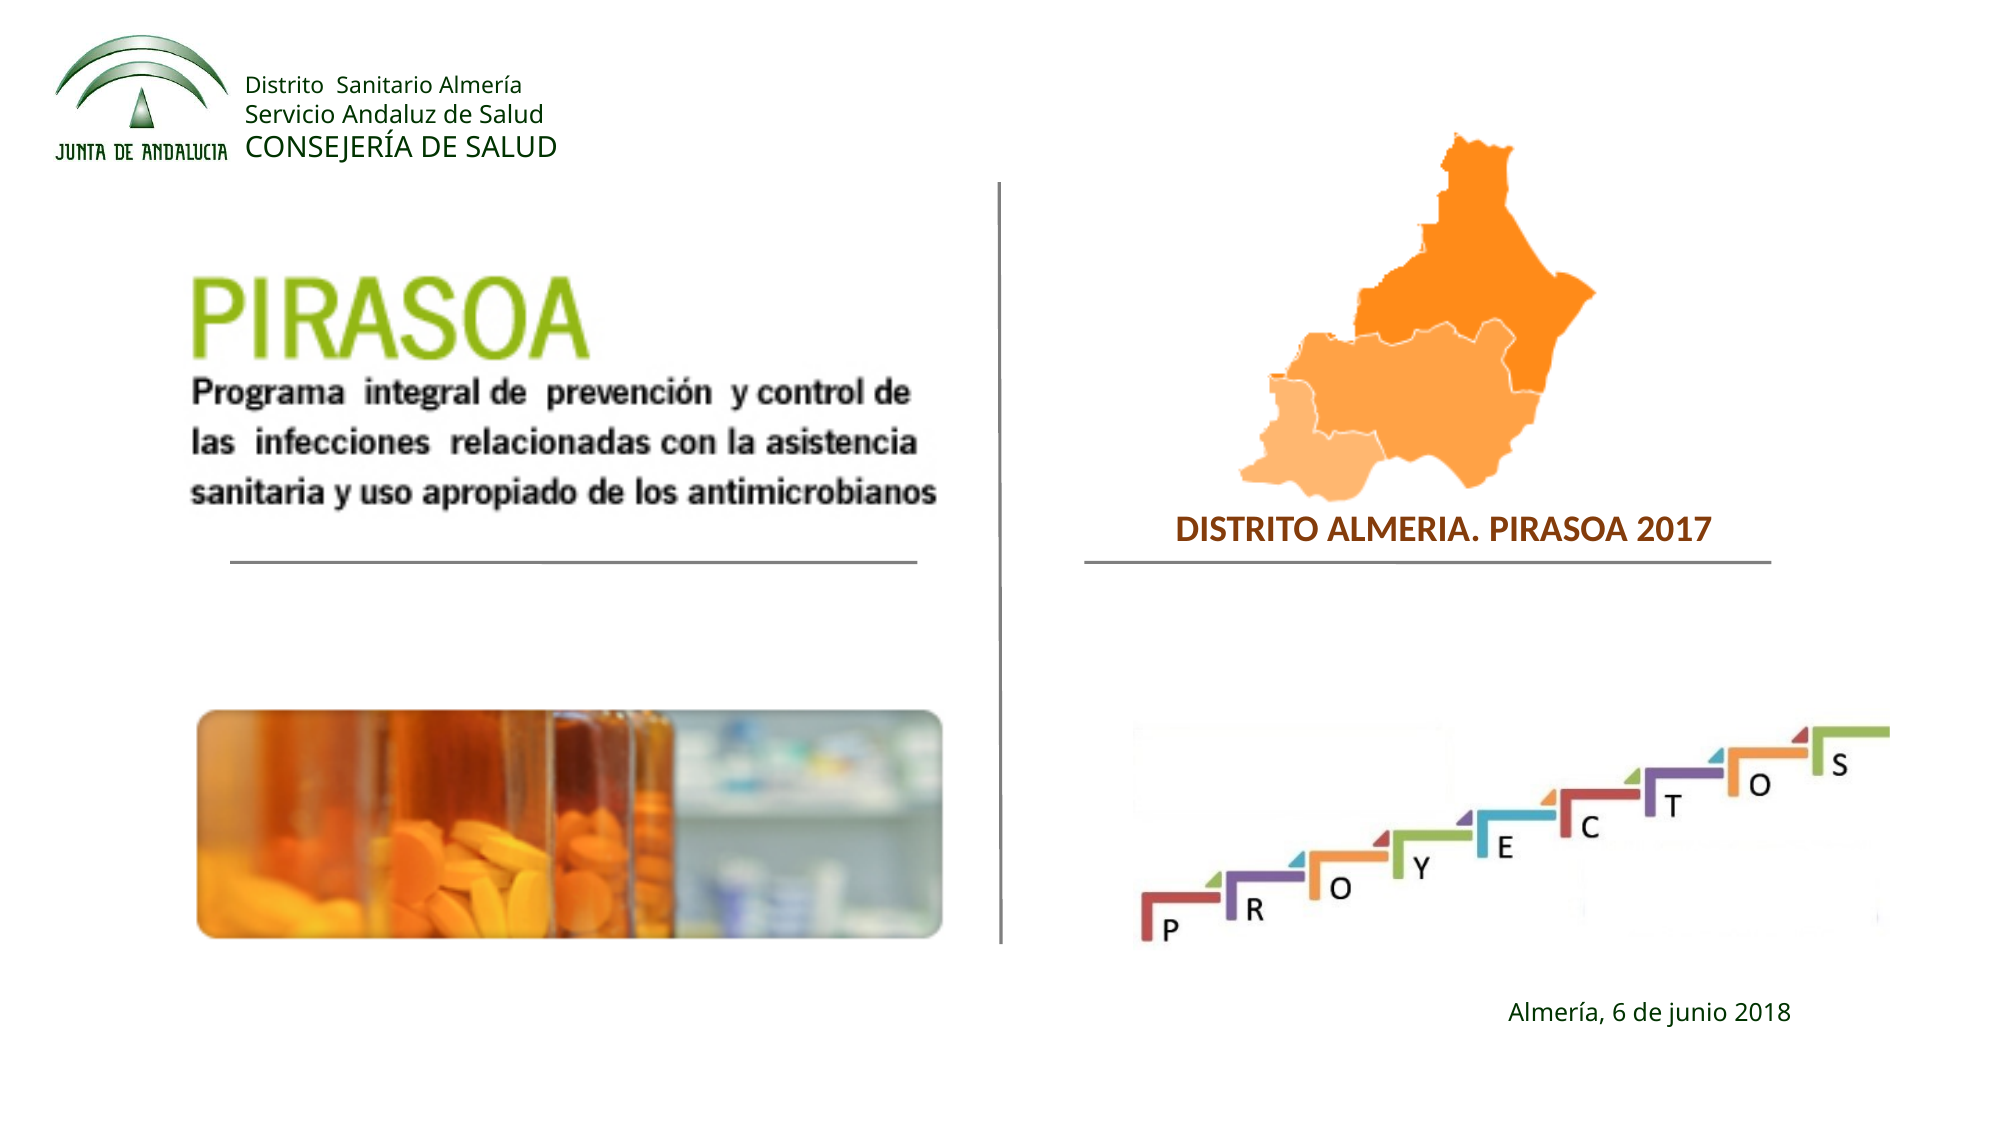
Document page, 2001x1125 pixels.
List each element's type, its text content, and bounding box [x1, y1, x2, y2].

text_box Distrito Sanitario Almería Servicio Andaluz de Salud CONSEJERÍA DE SALUD [230, 64, 802, 171]
picture [185, 670, 961, 952]
picture [1235, 98, 1620, 496]
text_box DISTRITO ALMERIA. PIRASOA 2017 [1161, 496, 1826, 556]
picture [183, 269, 959, 541]
picture [53, 32, 231, 162]
text_box Almería, 6 de junio 2018 [1494, 944, 1909, 1051]
picture [1132, 706, 1910, 955]
